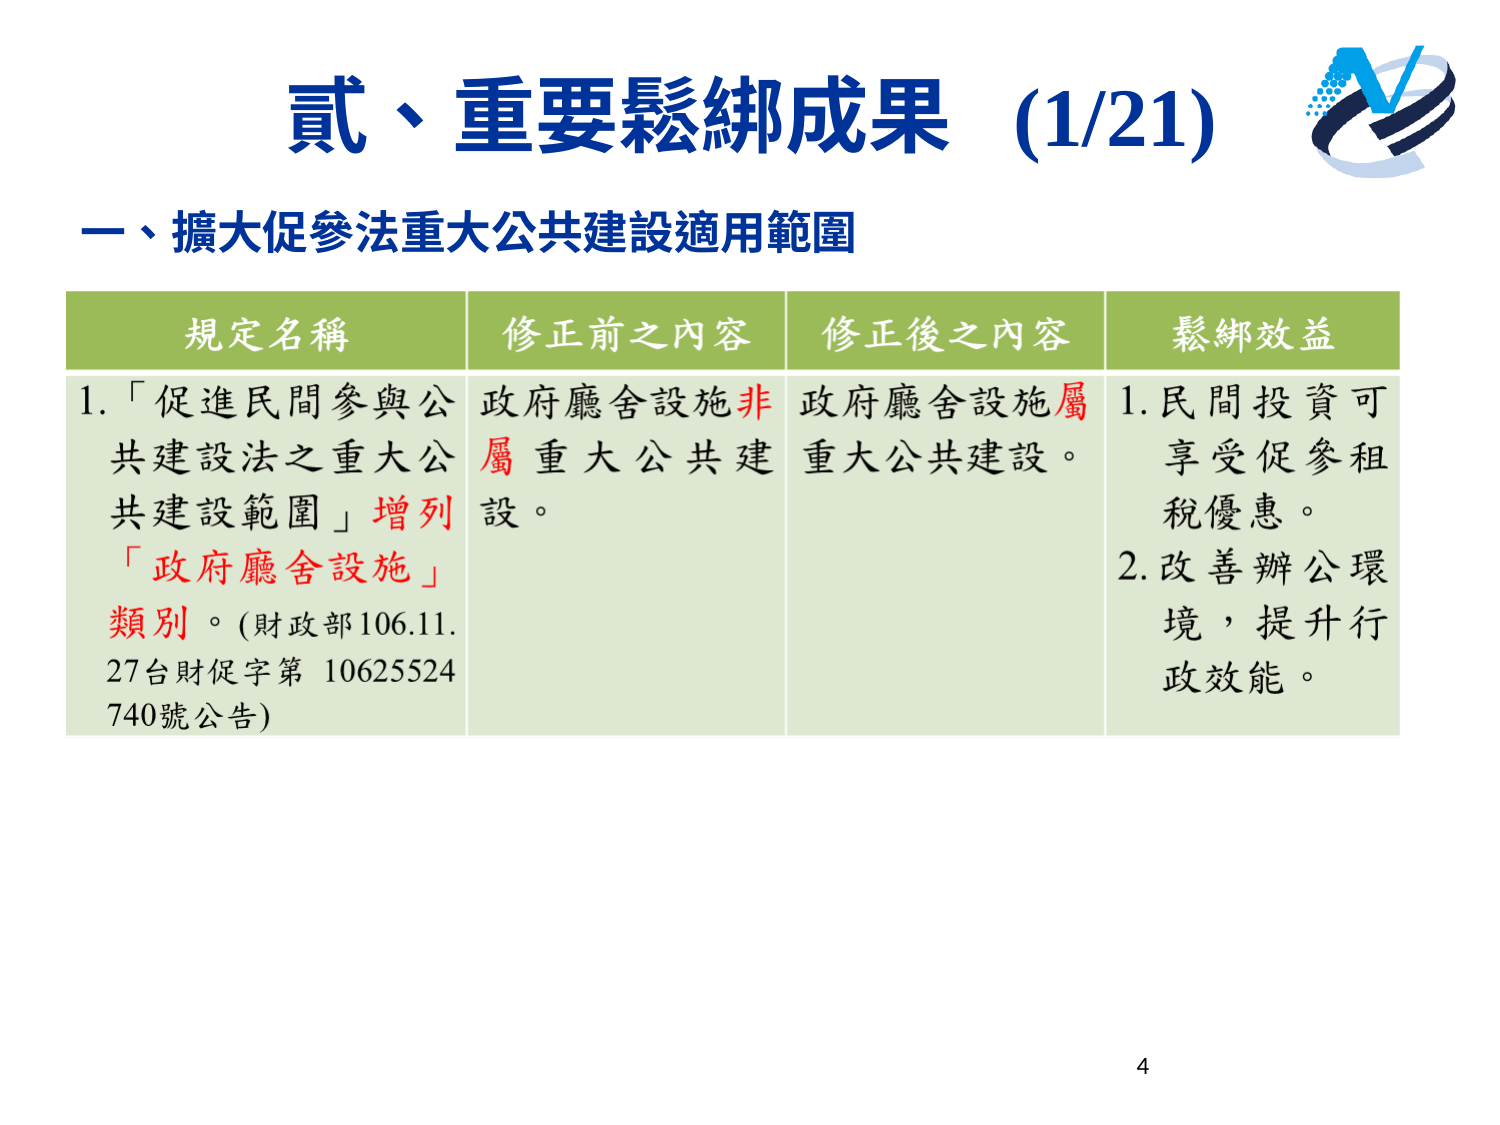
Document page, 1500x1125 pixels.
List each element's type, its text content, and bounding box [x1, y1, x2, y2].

title 貳、重要鬆綁成果 (1/21) [76, 19, 1427, 207]
picture [64, 290, 1401, 755]
text_box 4 [1121, 1035, 1472, 1095]
text_box 一、擴大促參法重大公共建設適用範圍 [64, 196, 882, 267]
